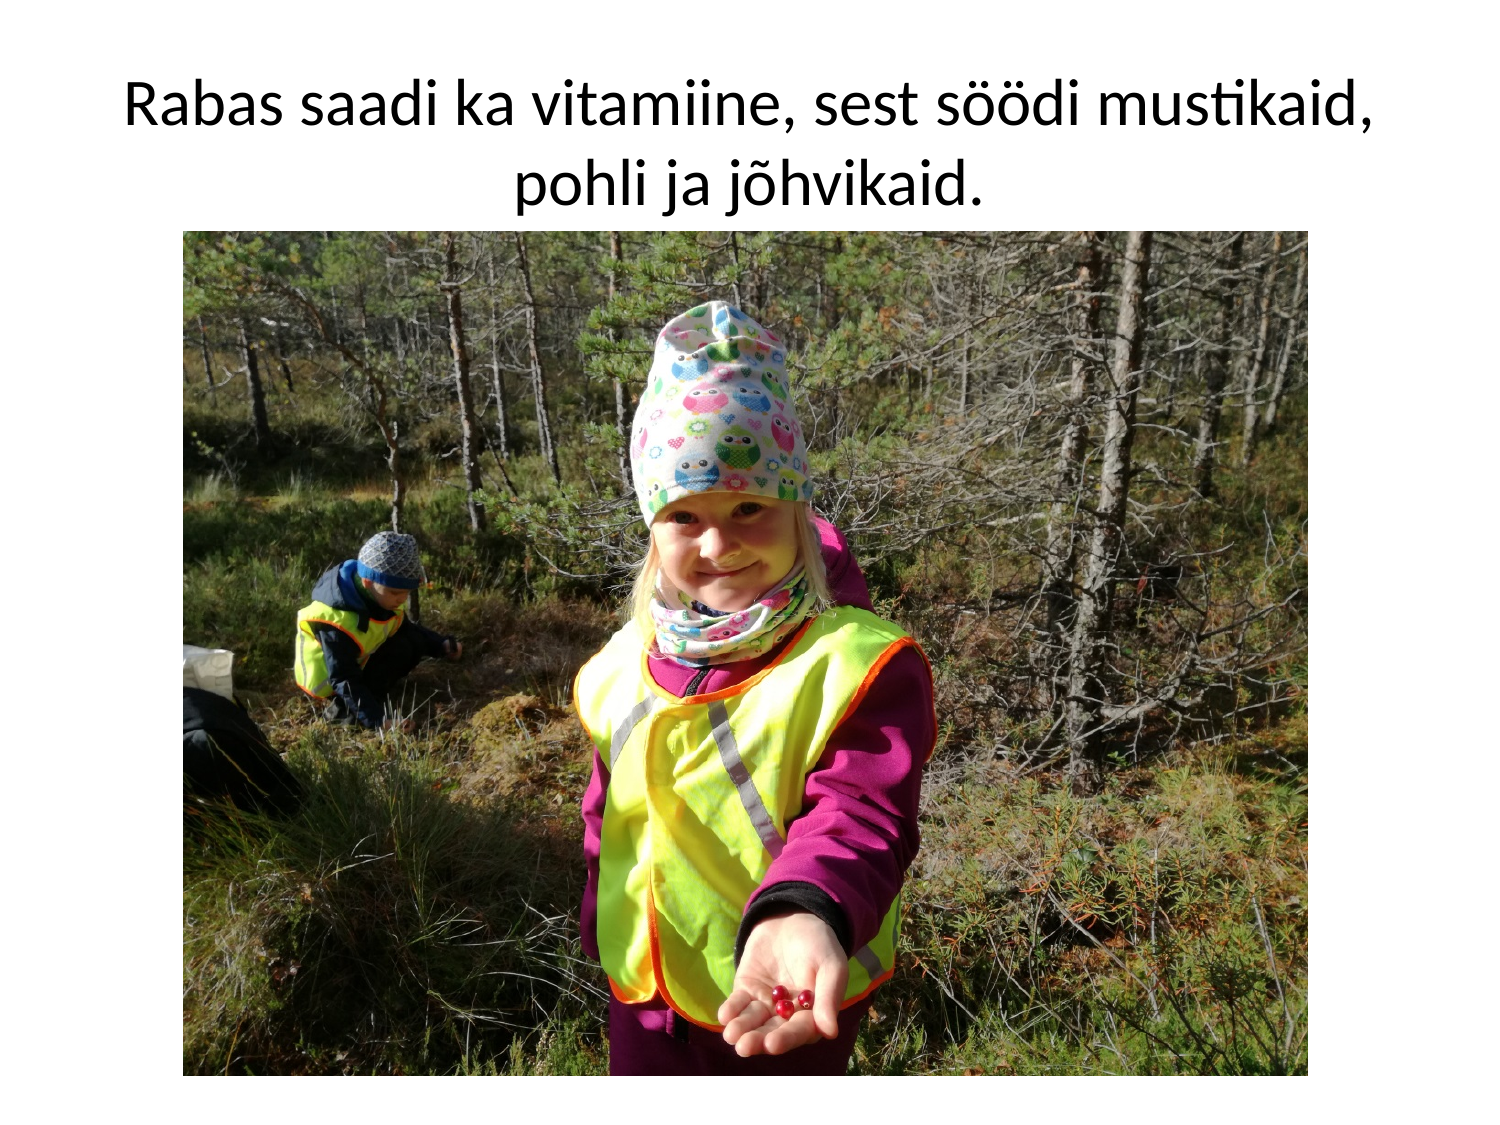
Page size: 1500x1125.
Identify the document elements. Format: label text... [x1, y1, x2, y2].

title Rabas saadi ka vitamiine, sest söödi mustikaid, pohli ja jõhvikaid. [75, 45, 1426, 233]
picture [183, 231, 1308, 1076]
